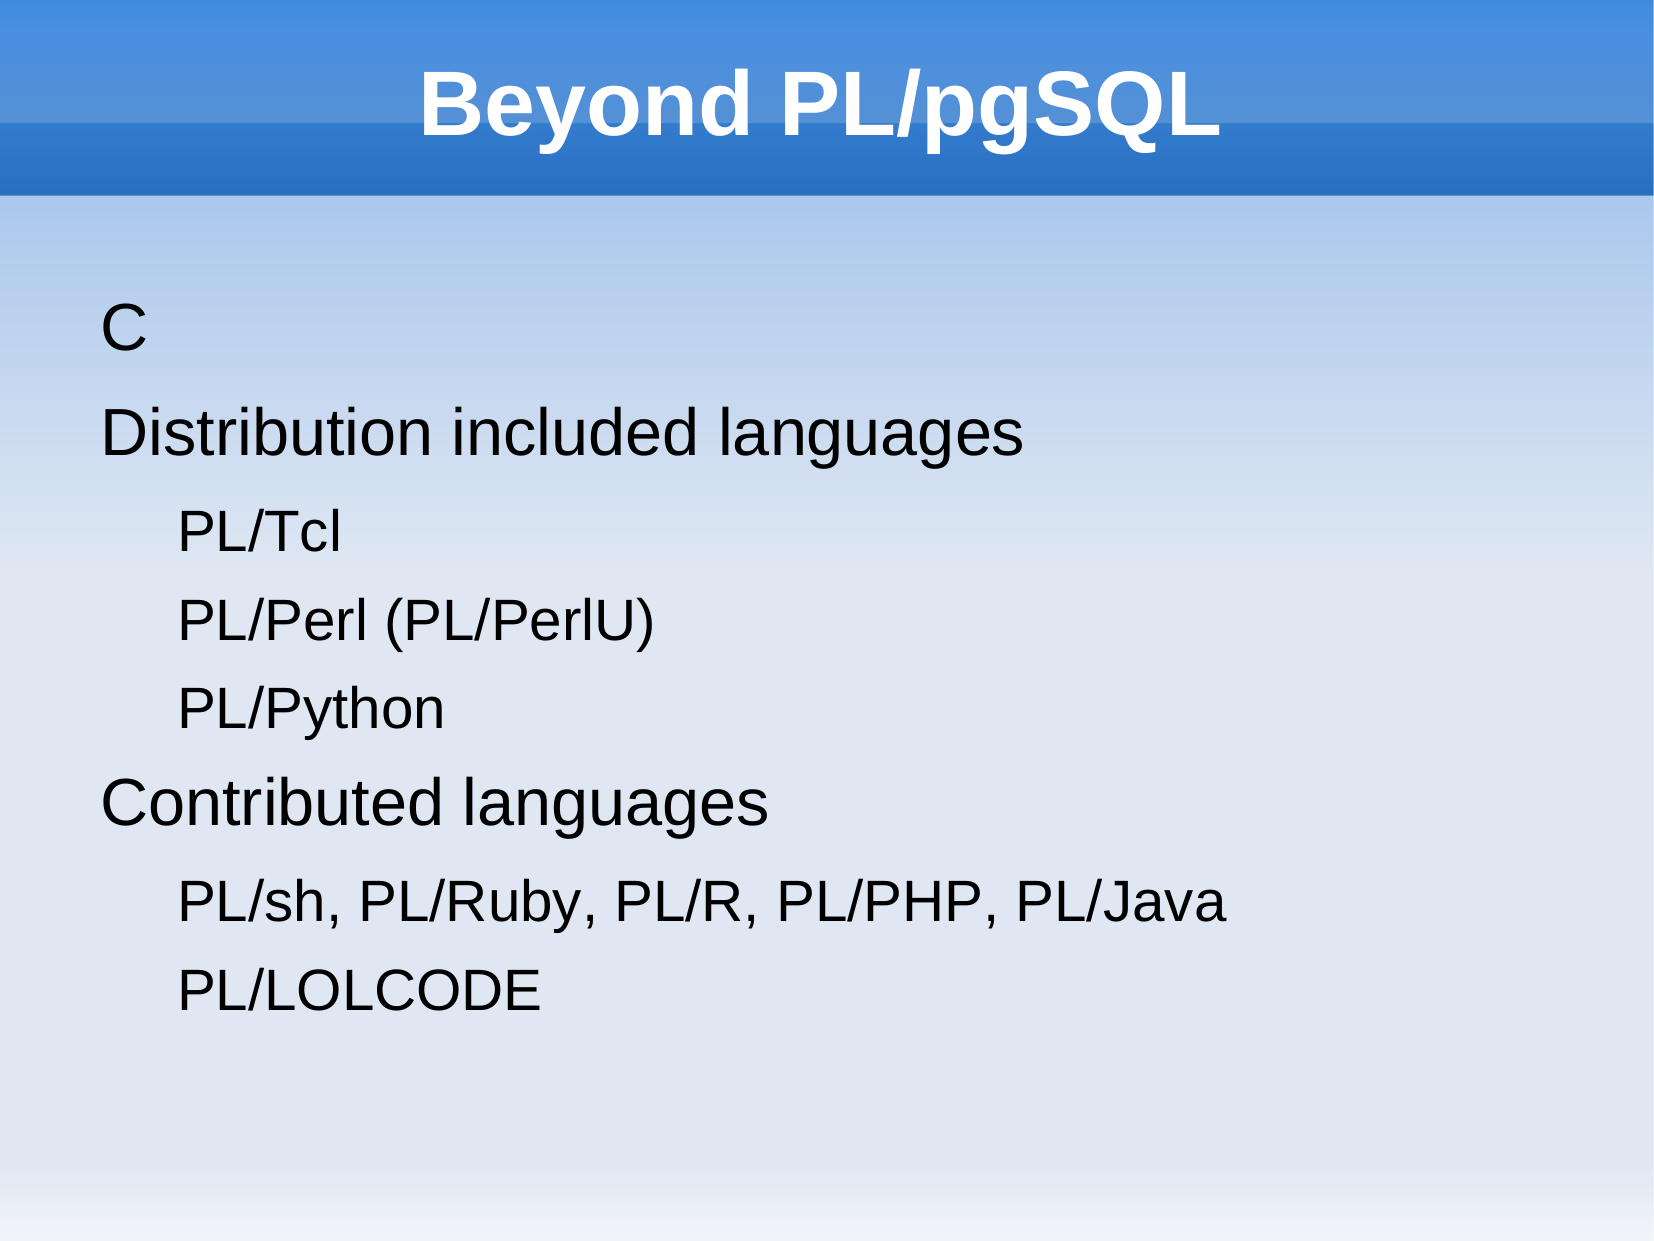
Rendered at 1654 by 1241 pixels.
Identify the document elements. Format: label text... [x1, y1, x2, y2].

picture [0, 0, 1654, 1241]
list C Distribution included languages PL/Tcl PL/Perl (PL/PerlU) PL/Python Contributed languages PL/sh, PL/Ruby, PL/R, PL/PHP, PL/Java PL/LOLCODE [82, 290, 1571, 1094]
title Beyond PL/pgSQL [76, 7, 1565, 200]
